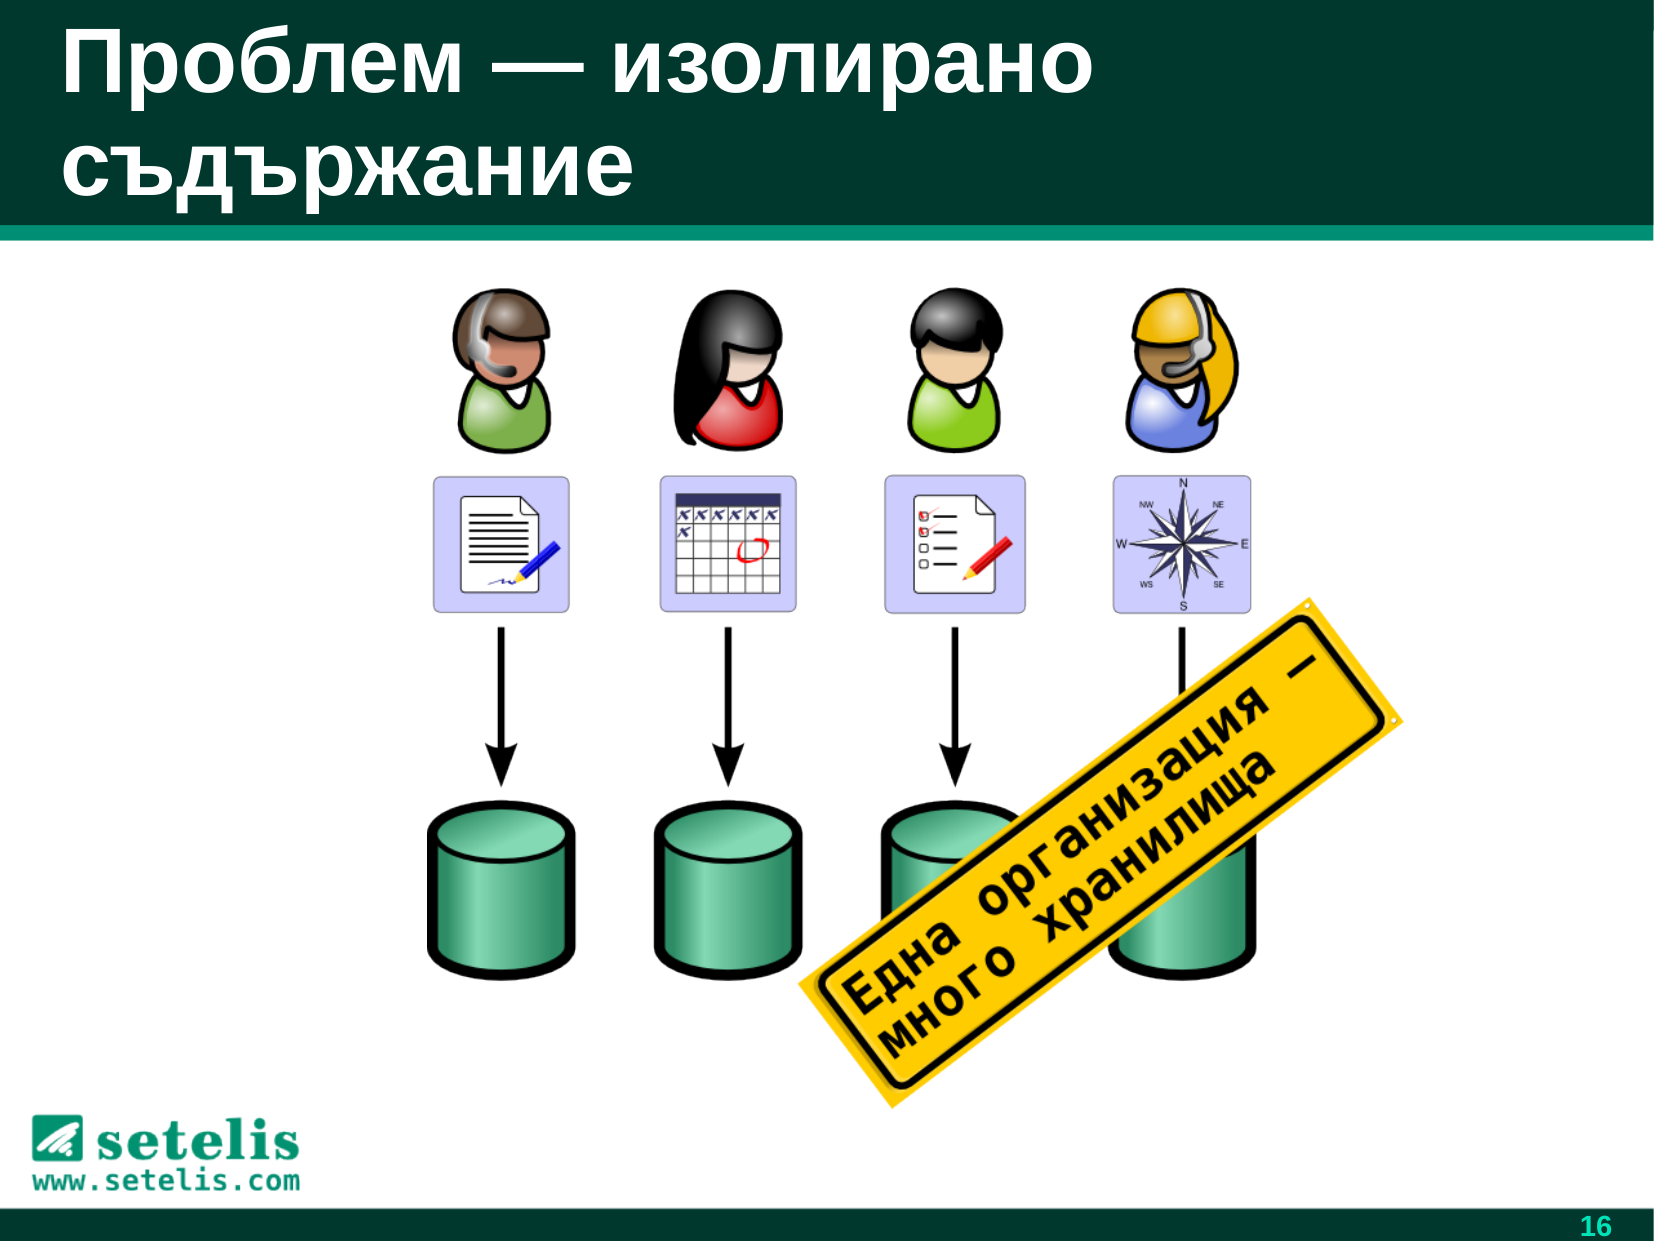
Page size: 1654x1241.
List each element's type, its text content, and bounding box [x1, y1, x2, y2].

title Проблем — изолирано съдържание [0, 0, 1654, 226]
picture [0, 241, 1654, 1241]
